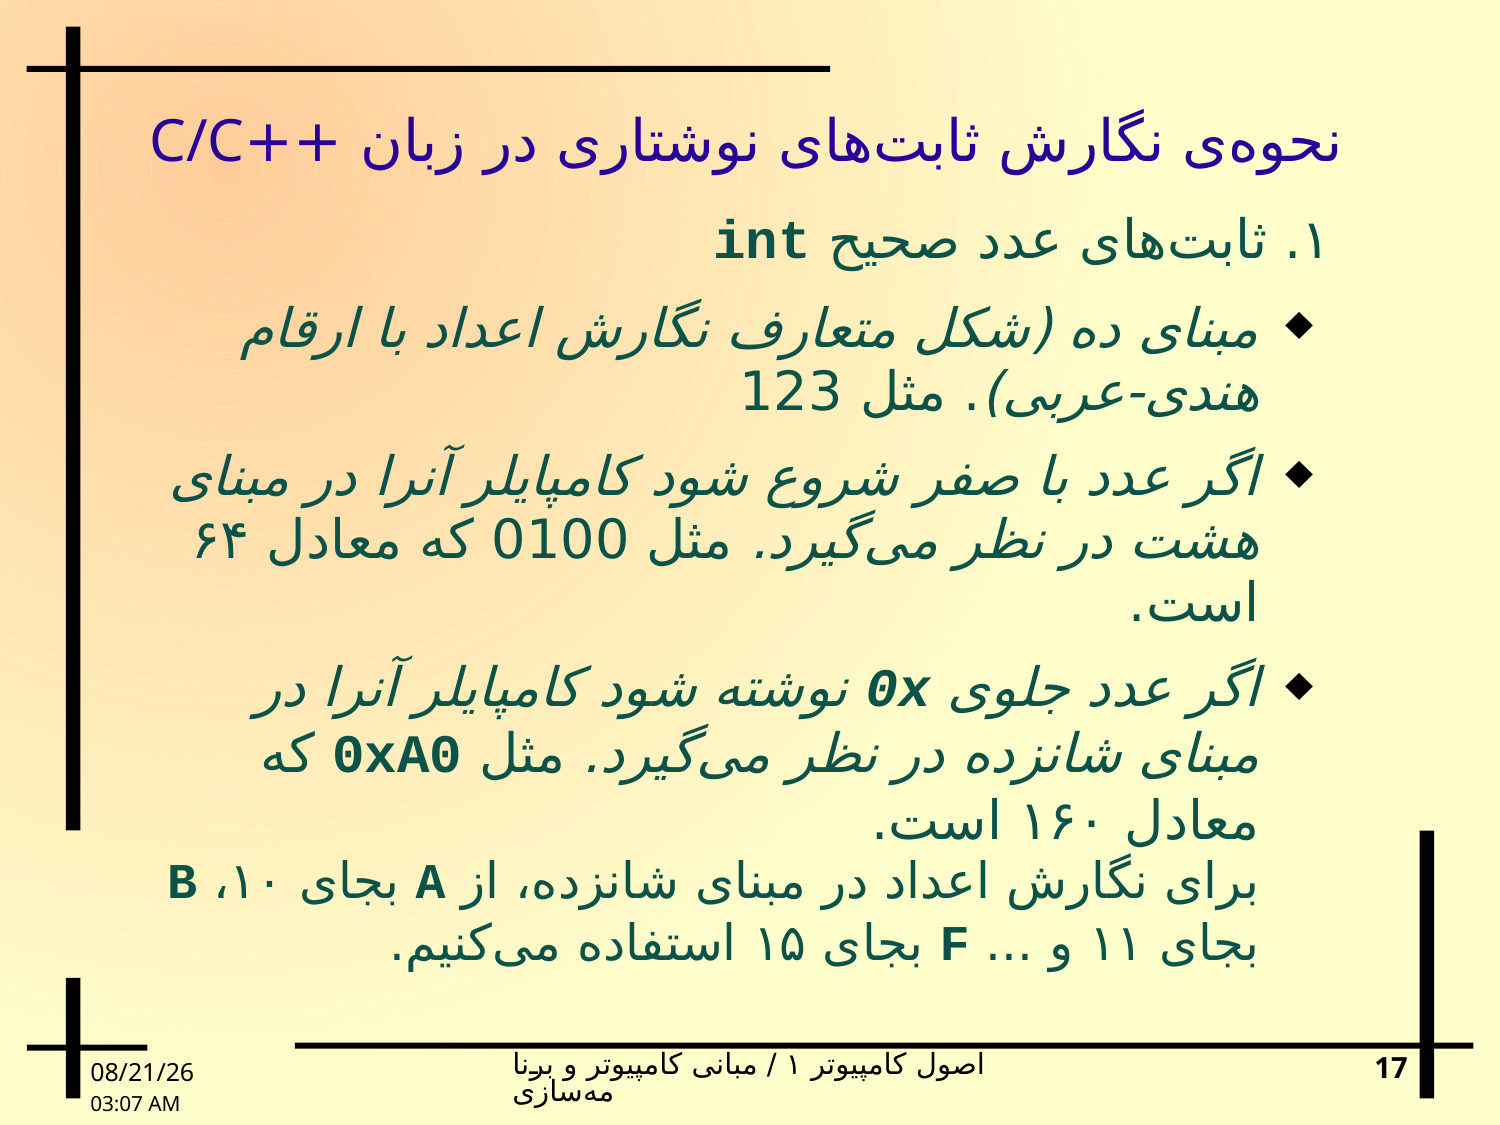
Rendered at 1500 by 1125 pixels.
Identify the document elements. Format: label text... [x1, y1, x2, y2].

list ۱. ثابت‌های عدد صحیح int مبنای ده (شکل متعارف نگارش اعداد با ارقام هندی-عربی). مثل 123 اگر عدد با صفر شروع شود کامپایلر آنرا در مبنای هشت در نظر می‌گیرد. مثل 0100 که معادل ۶۴ است. اگر عدد جلوی 0x نوشته شود کامپایلر آنرا در مبنای شانزده در نظر می‌گیرد. مثل 0xA0 که معادل ۱۶۰ است. برای نگارش اعداد در مبنای شانزده، از A بجای ۱۰، B بجای ۱۱ و ... F بجای ۱۵ استفاده می‌کنیم. [159, 208, 1384, 1025]
title نحوه‌ی نگارش ثابت‌های نوشتاری در زبان ++C/C [131, 79, 1361, 199]
